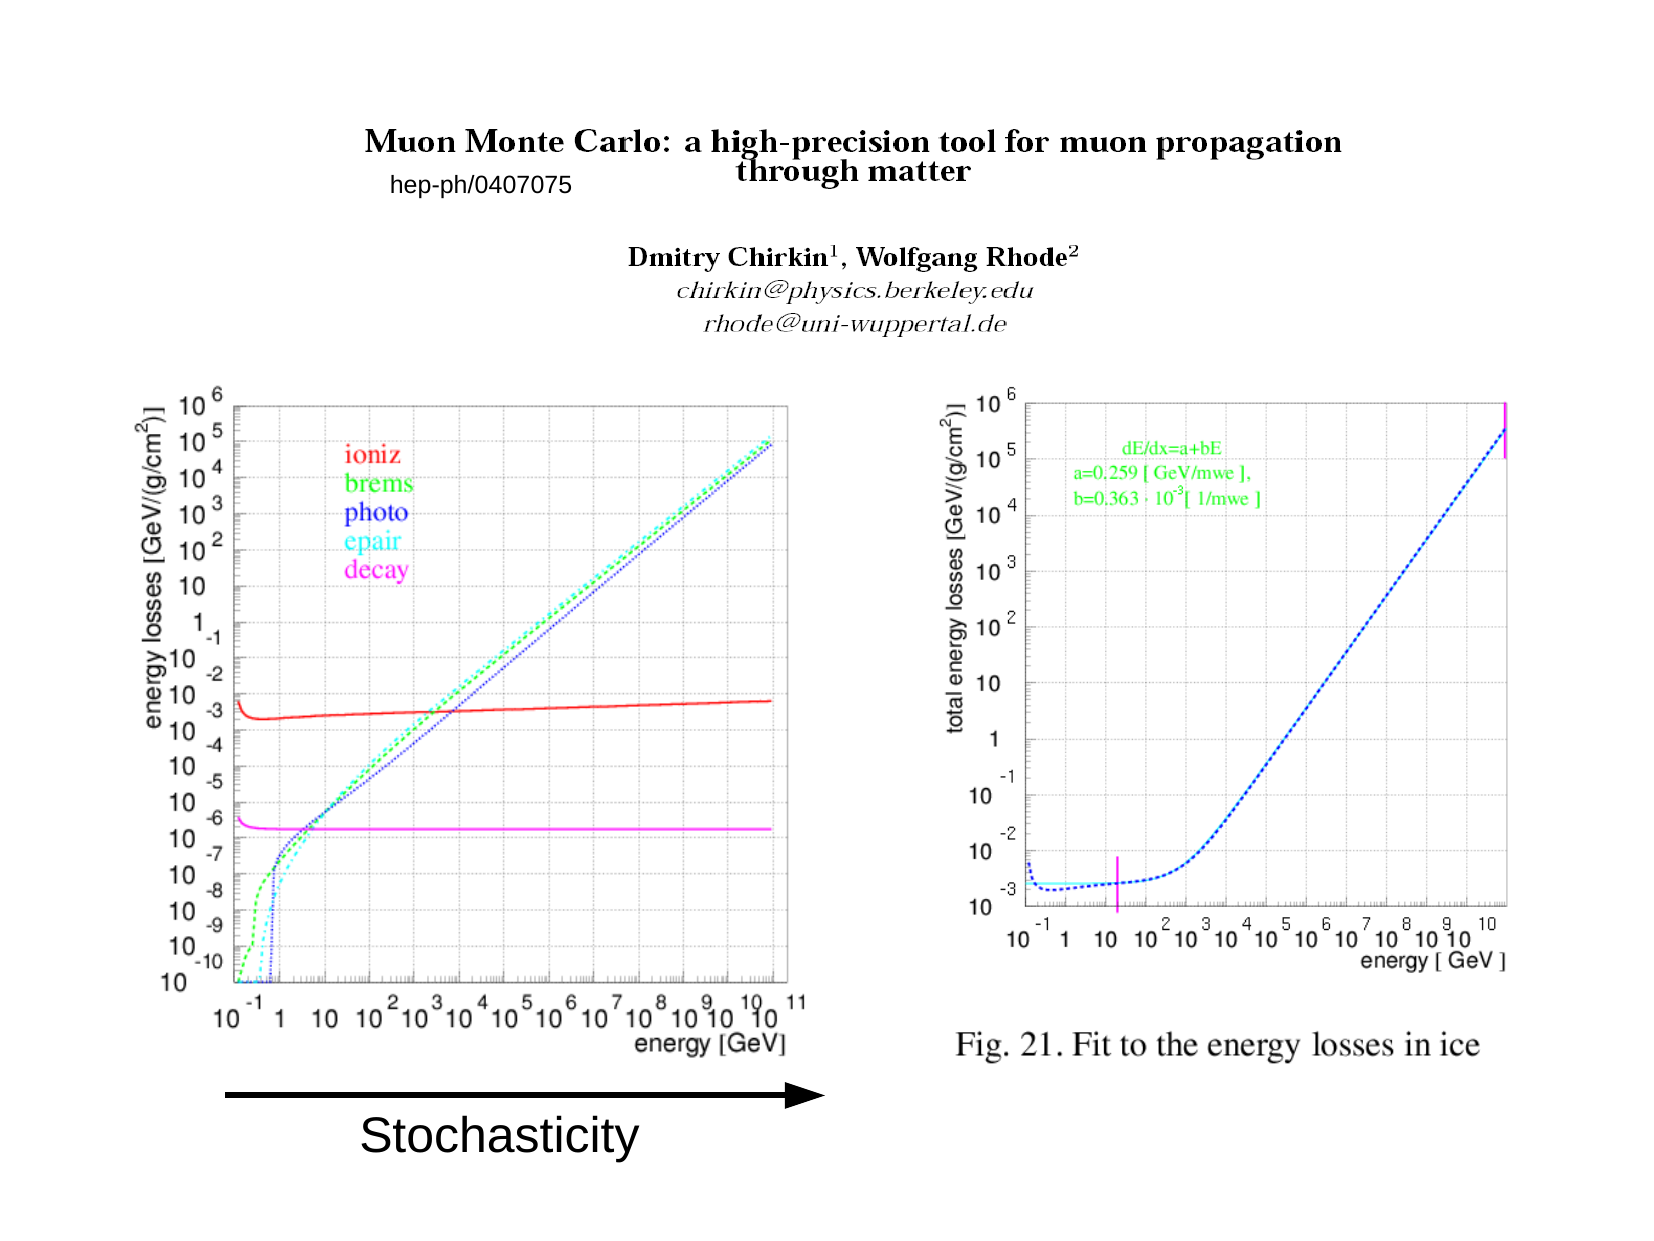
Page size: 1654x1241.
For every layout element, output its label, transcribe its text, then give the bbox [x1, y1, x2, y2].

text_box Stochasticity [344, 1099, 655, 1189]
picture [75, 74, 1538, 1088]
text_box hep-ph/0407075 [375, 163, 586, 216]
